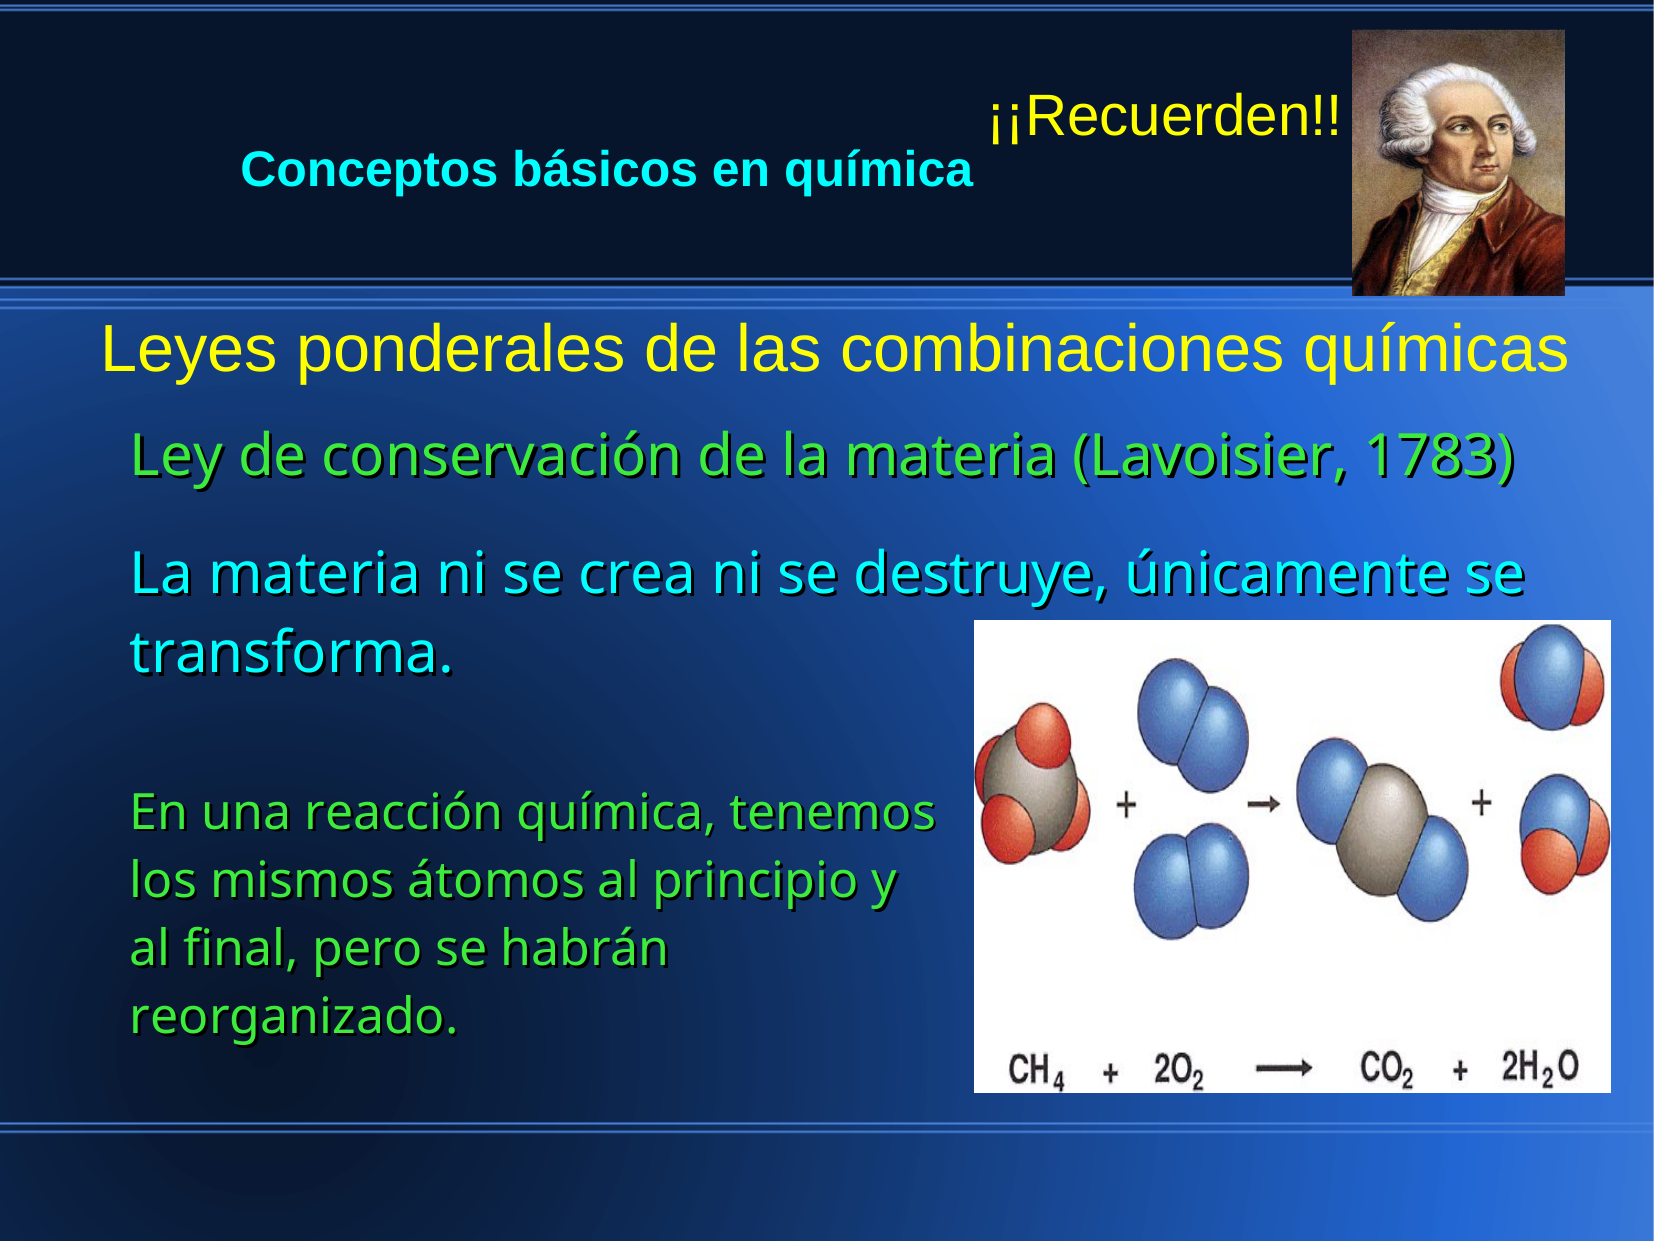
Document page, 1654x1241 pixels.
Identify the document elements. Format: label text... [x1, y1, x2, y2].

text_box La materia ni se crea ni se destruye, únicamente se transforma. [59, 531, 1625, 687]
picture [0, 0, 1654, 1241]
text_box En una reacción química, tenemos los mismos átomos al principio y al final, pero se habrán reorganizado. [59, 775, 945, 1010]
list Leyes ponderales de las combinaciones químicas [29, 206, 1654, 462]
text_box Ley de conservación de la materia (Lavoisier, 1783) [59, 413, 1625, 531]
text_box ¡¡Recuerden!! [915, 82, 1461, 149]
title Conceptos básicos en química [32, 118, 1182, 220]
